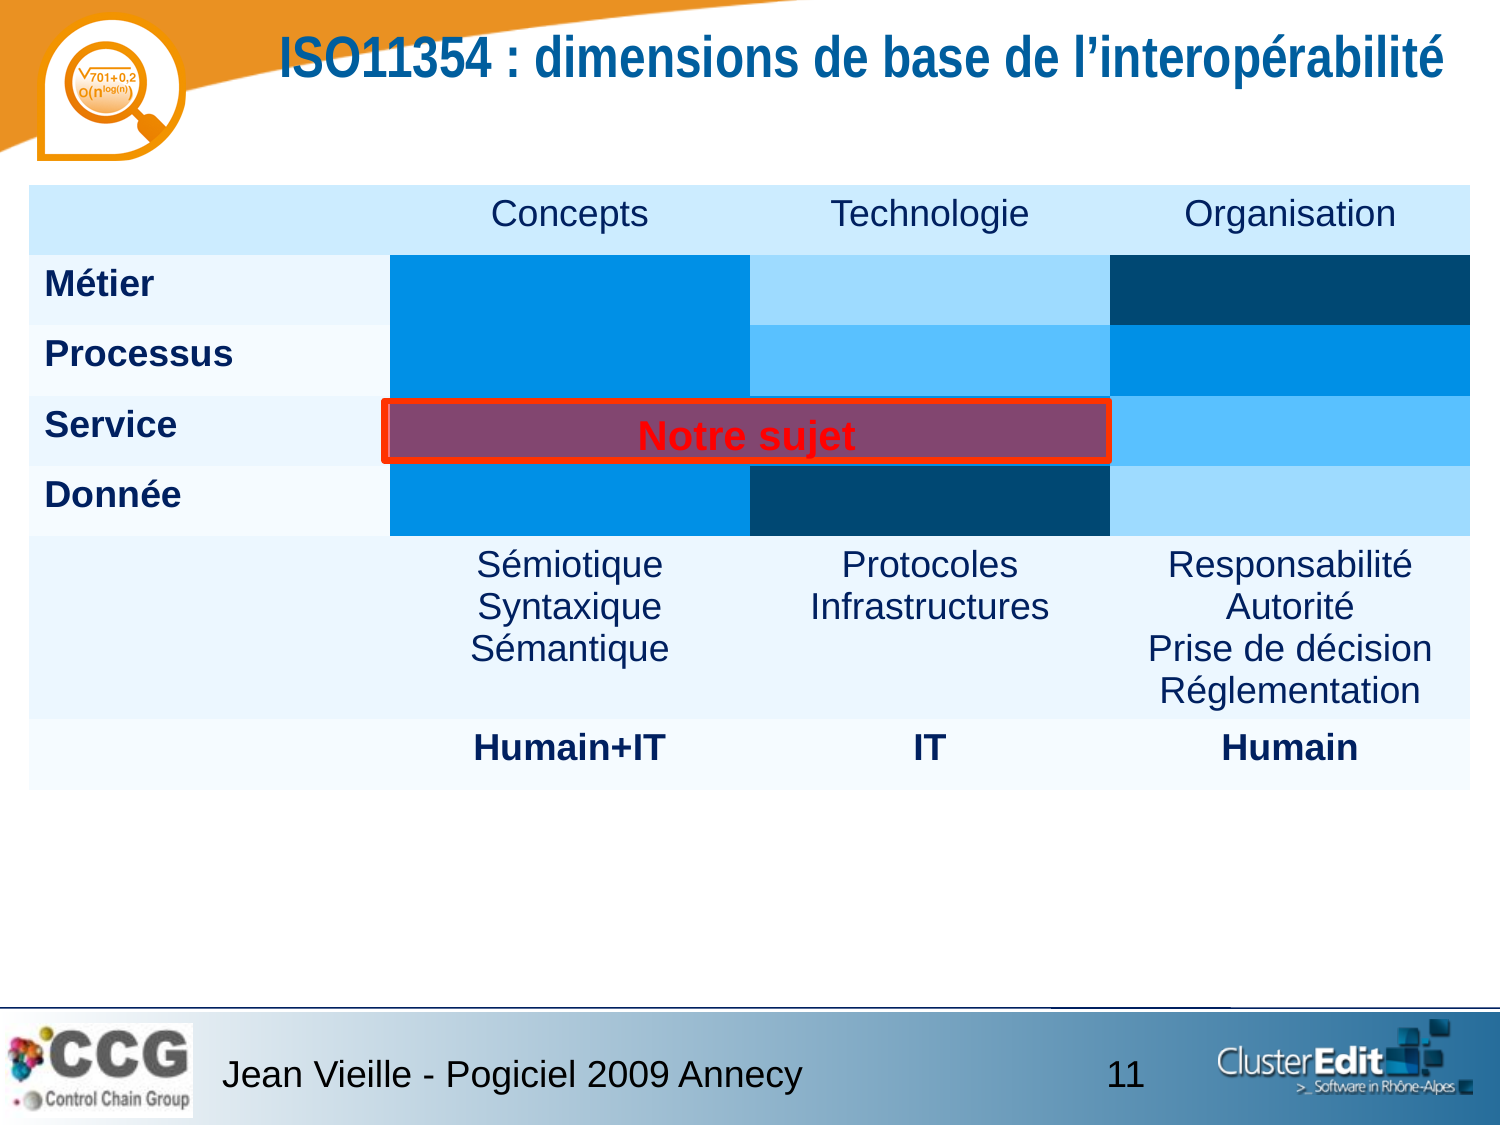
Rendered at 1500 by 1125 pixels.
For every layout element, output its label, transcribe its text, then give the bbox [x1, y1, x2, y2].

table_cell [750, 396, 1110, 400]
table_cell [390, 325, 750, 396]
table_cell [750, 466, 1110, 536]
title ISO11354 : dimensions de base de l’interopérabilité [264, 12, 1471, 138]
table_cell [390, 396, 750, 400]
table_cell Humain [1110, 719, 1470, 790]
table_header Technologie [750, 185, 1110, 255]
table_cell [1110, 325, 1470, 396]
slide_number <numéro> [1104, 1034, 1199, 1103]
table_header Organisation [1110, 185, 1470, 255]
table_cell Service [29, 396, 390, 466]
table_cell Sémiotique Syntaxique Sémantique [390, 536, 750, 719]
table_cell Métier [29, 255, 390, 325]
table_cell [750, 461, 1110, 466]
table_cell [1110, 396, 1470, 466]
table_cell [1110, 255, 1470, 325]
table_cell [1110, 466, 1470, 536]
table_cell IT [750, 719, 1110, 790]
table_cell Protocoles Infrastructures [750, 536, 1110, 719]
table_cell [390, 255, 750, 325]
table_cell Responsabilité Autorité Prise de décision Réglementation [1110, 536, 1470, 719]
table_cell Donnée [29, 466, 390, 536]
table_cell Processus [29, 325, 390, 396]
picture [5, 1023, 193, 1118]
table_cell [29, 719, 390, 790]
table_cell Humain+IT [390, 719, 750, 790]
footer Jean Vieille - Pogiciel 2009 Annecy [207, 1034, 1104, 1103]
table_cell [390, 461, 750, 466]
picture [0, 0, 1500, 367]
picture [1218, 1019, 1473, 1095]
table_header Concepts [390, 185, 750, 255]
text_box Notre sujet [384, 400, 1110, 461]
table_cell [750, 325, 1110, 396]
table_cell [390, 466, 750, 536]
table_cell [750, 255, 1110, 325]
table_cell [29, 536, 390, 719]
table_header [29, 185, 390, 255]
